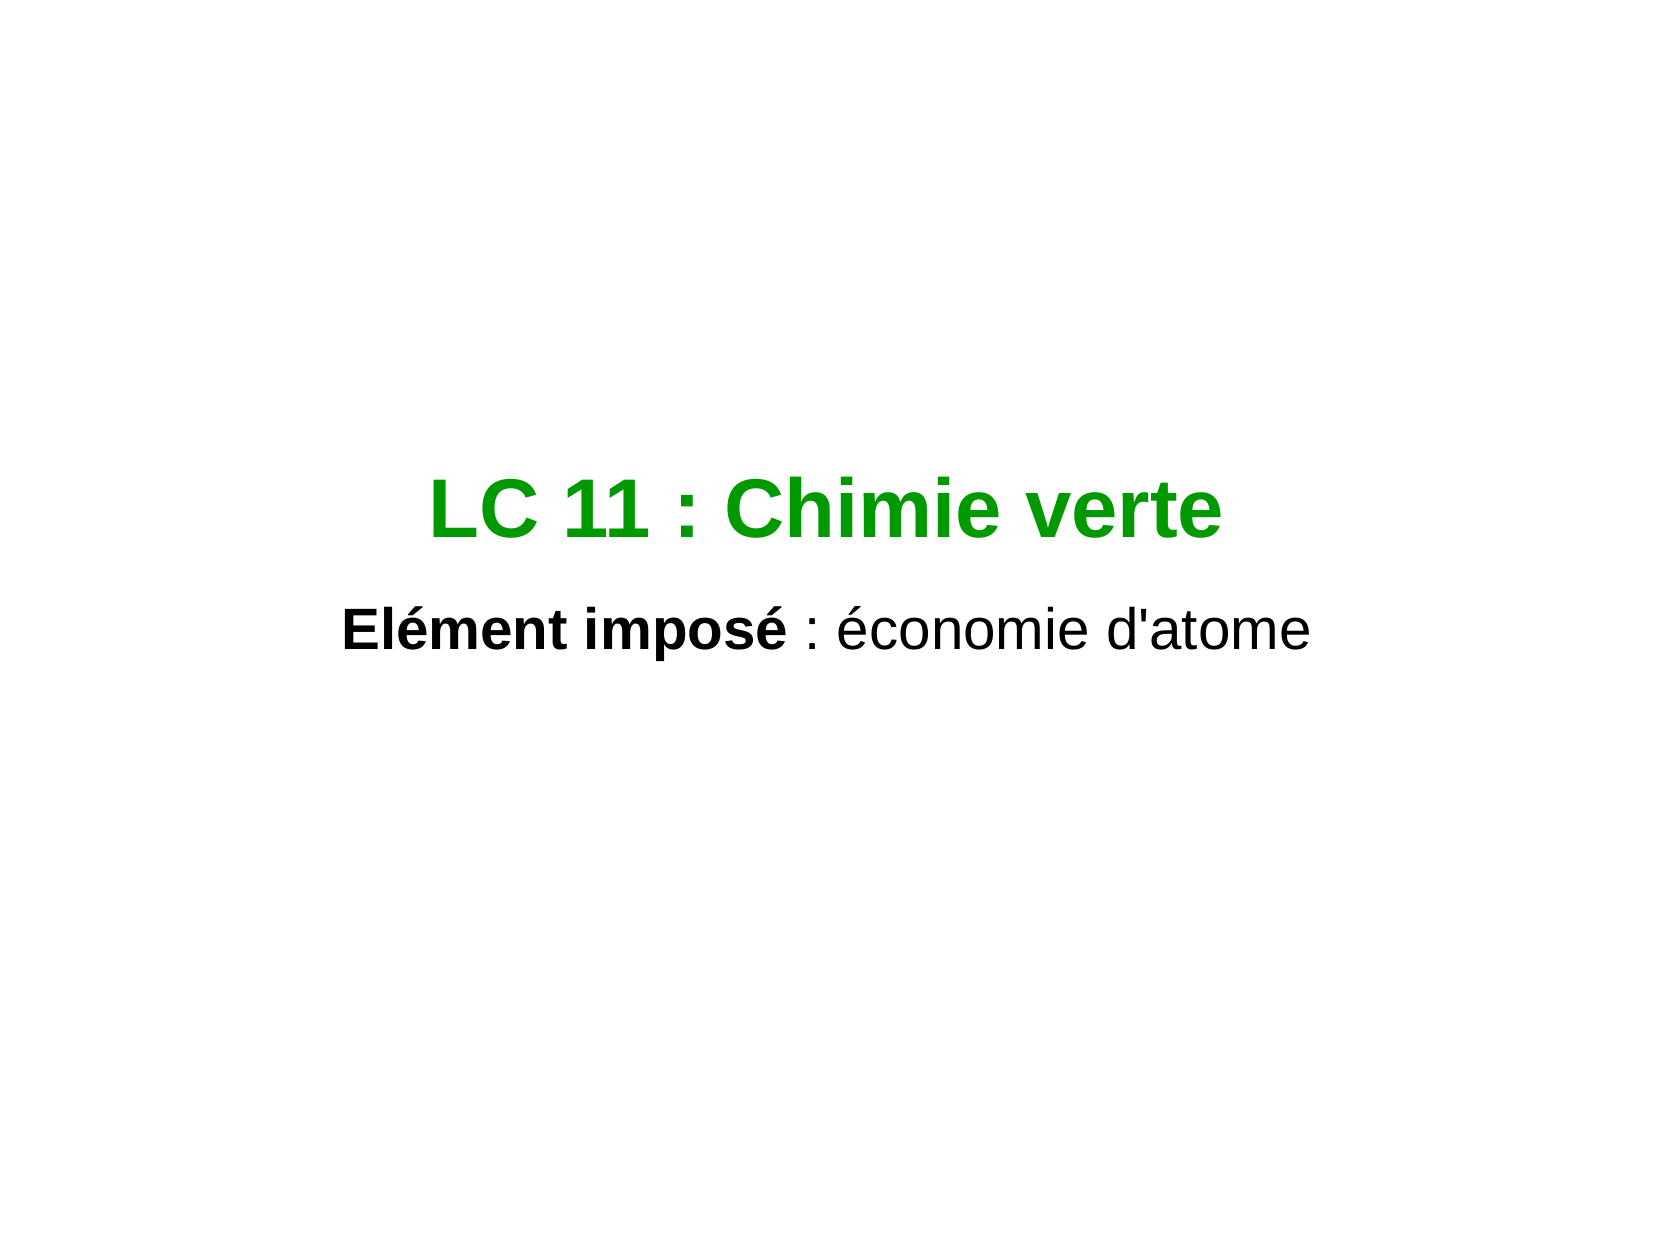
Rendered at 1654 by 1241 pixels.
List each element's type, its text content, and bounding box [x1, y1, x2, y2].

text_box LC 11 : Chimie verte Elément imposé : économie d'atome [0, 454, 1654, 672]
